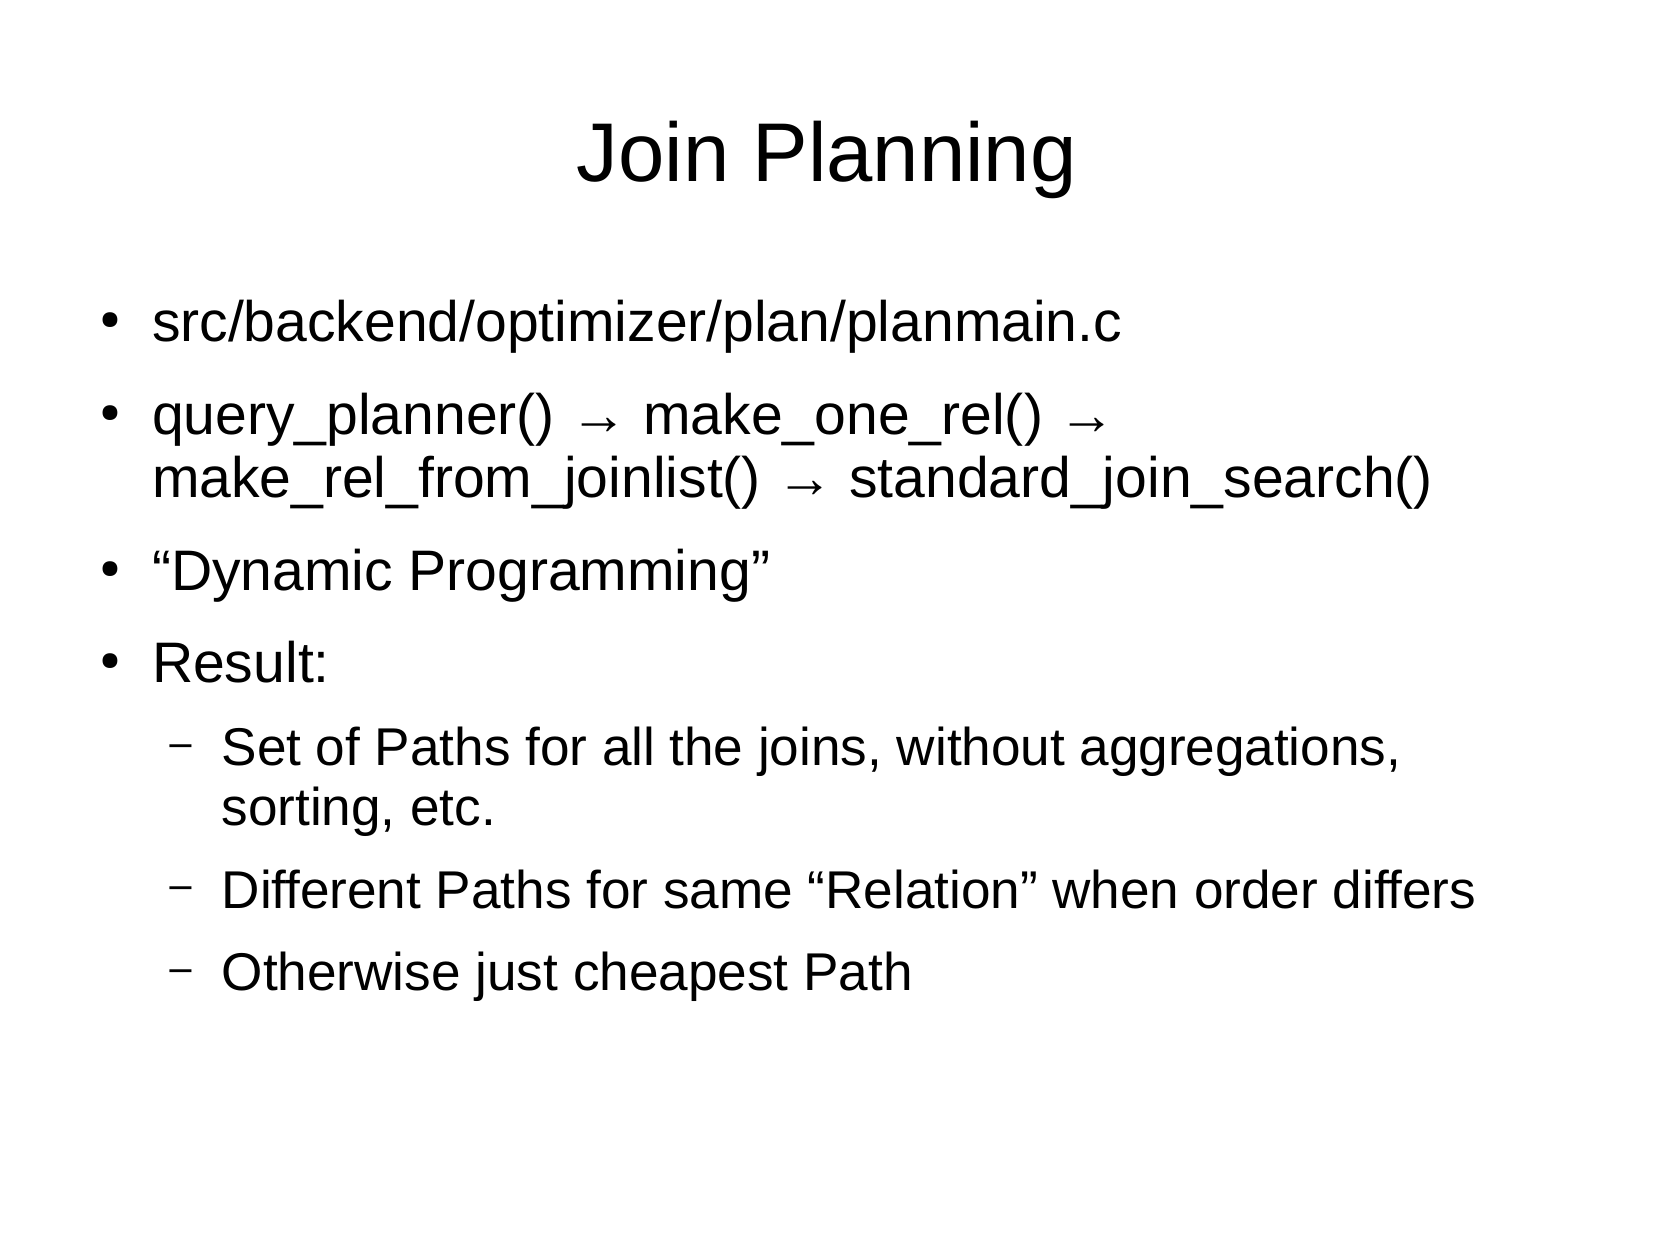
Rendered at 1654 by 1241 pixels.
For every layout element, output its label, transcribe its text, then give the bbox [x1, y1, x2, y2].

list src/backend/optimizer/plan/planmain.c query_planner() → make_one_rel() → make_rel_from_joinlist() → standard_join_search() “Dynamic Programming” Result: Set of Paths for all the joins, without aggregations, sorting, etc. Different Paths for same “Relation” when order differs Otherwise just cheapest Path [82, 290, 1571, 1010]
title Join Planning [82, 49, 1571, 257]
